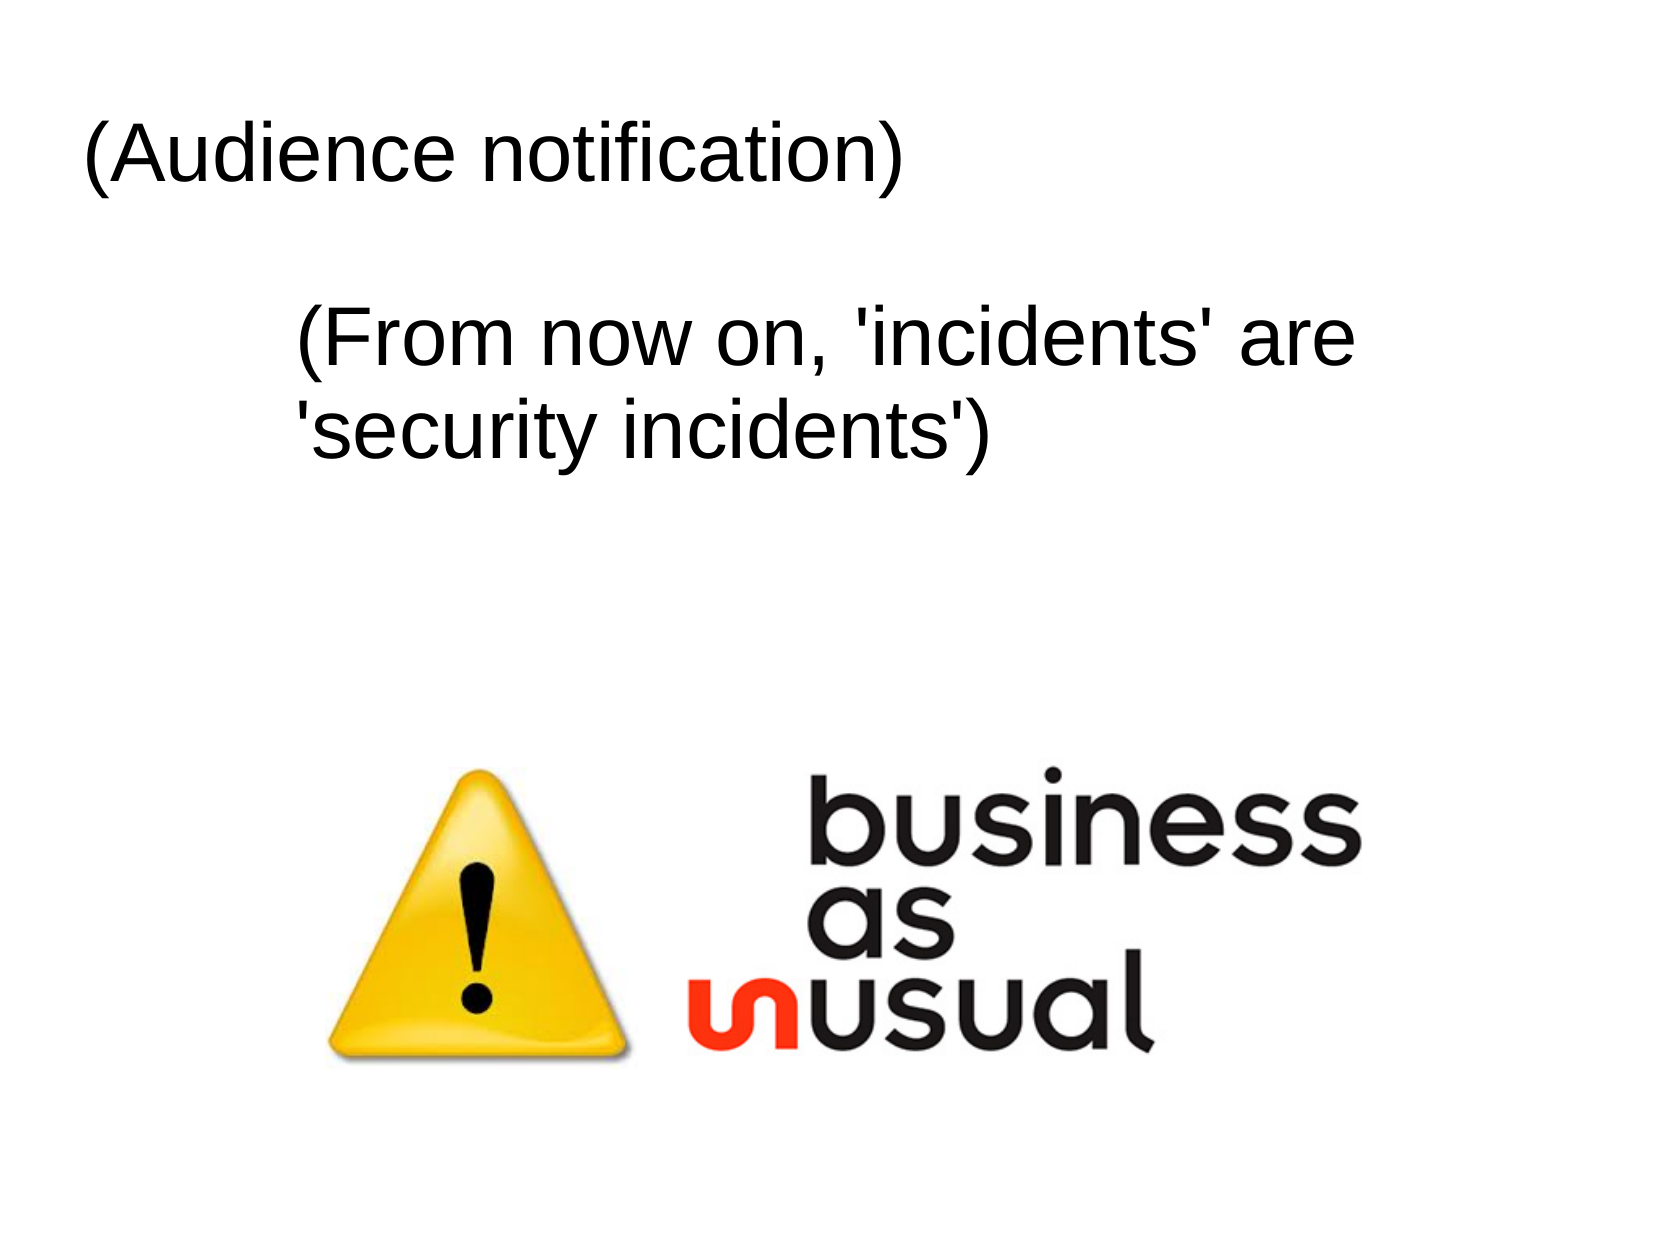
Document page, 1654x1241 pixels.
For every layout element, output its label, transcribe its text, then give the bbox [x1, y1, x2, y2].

title (Audience notification) [82, 49, 1571, 257]
list (From now on, 'incidents' are 'security incidents') [295, 290, 1538, 1010]
picture [649, 732, 1399, 1092]
picture [325, 767, 638, 1070]
